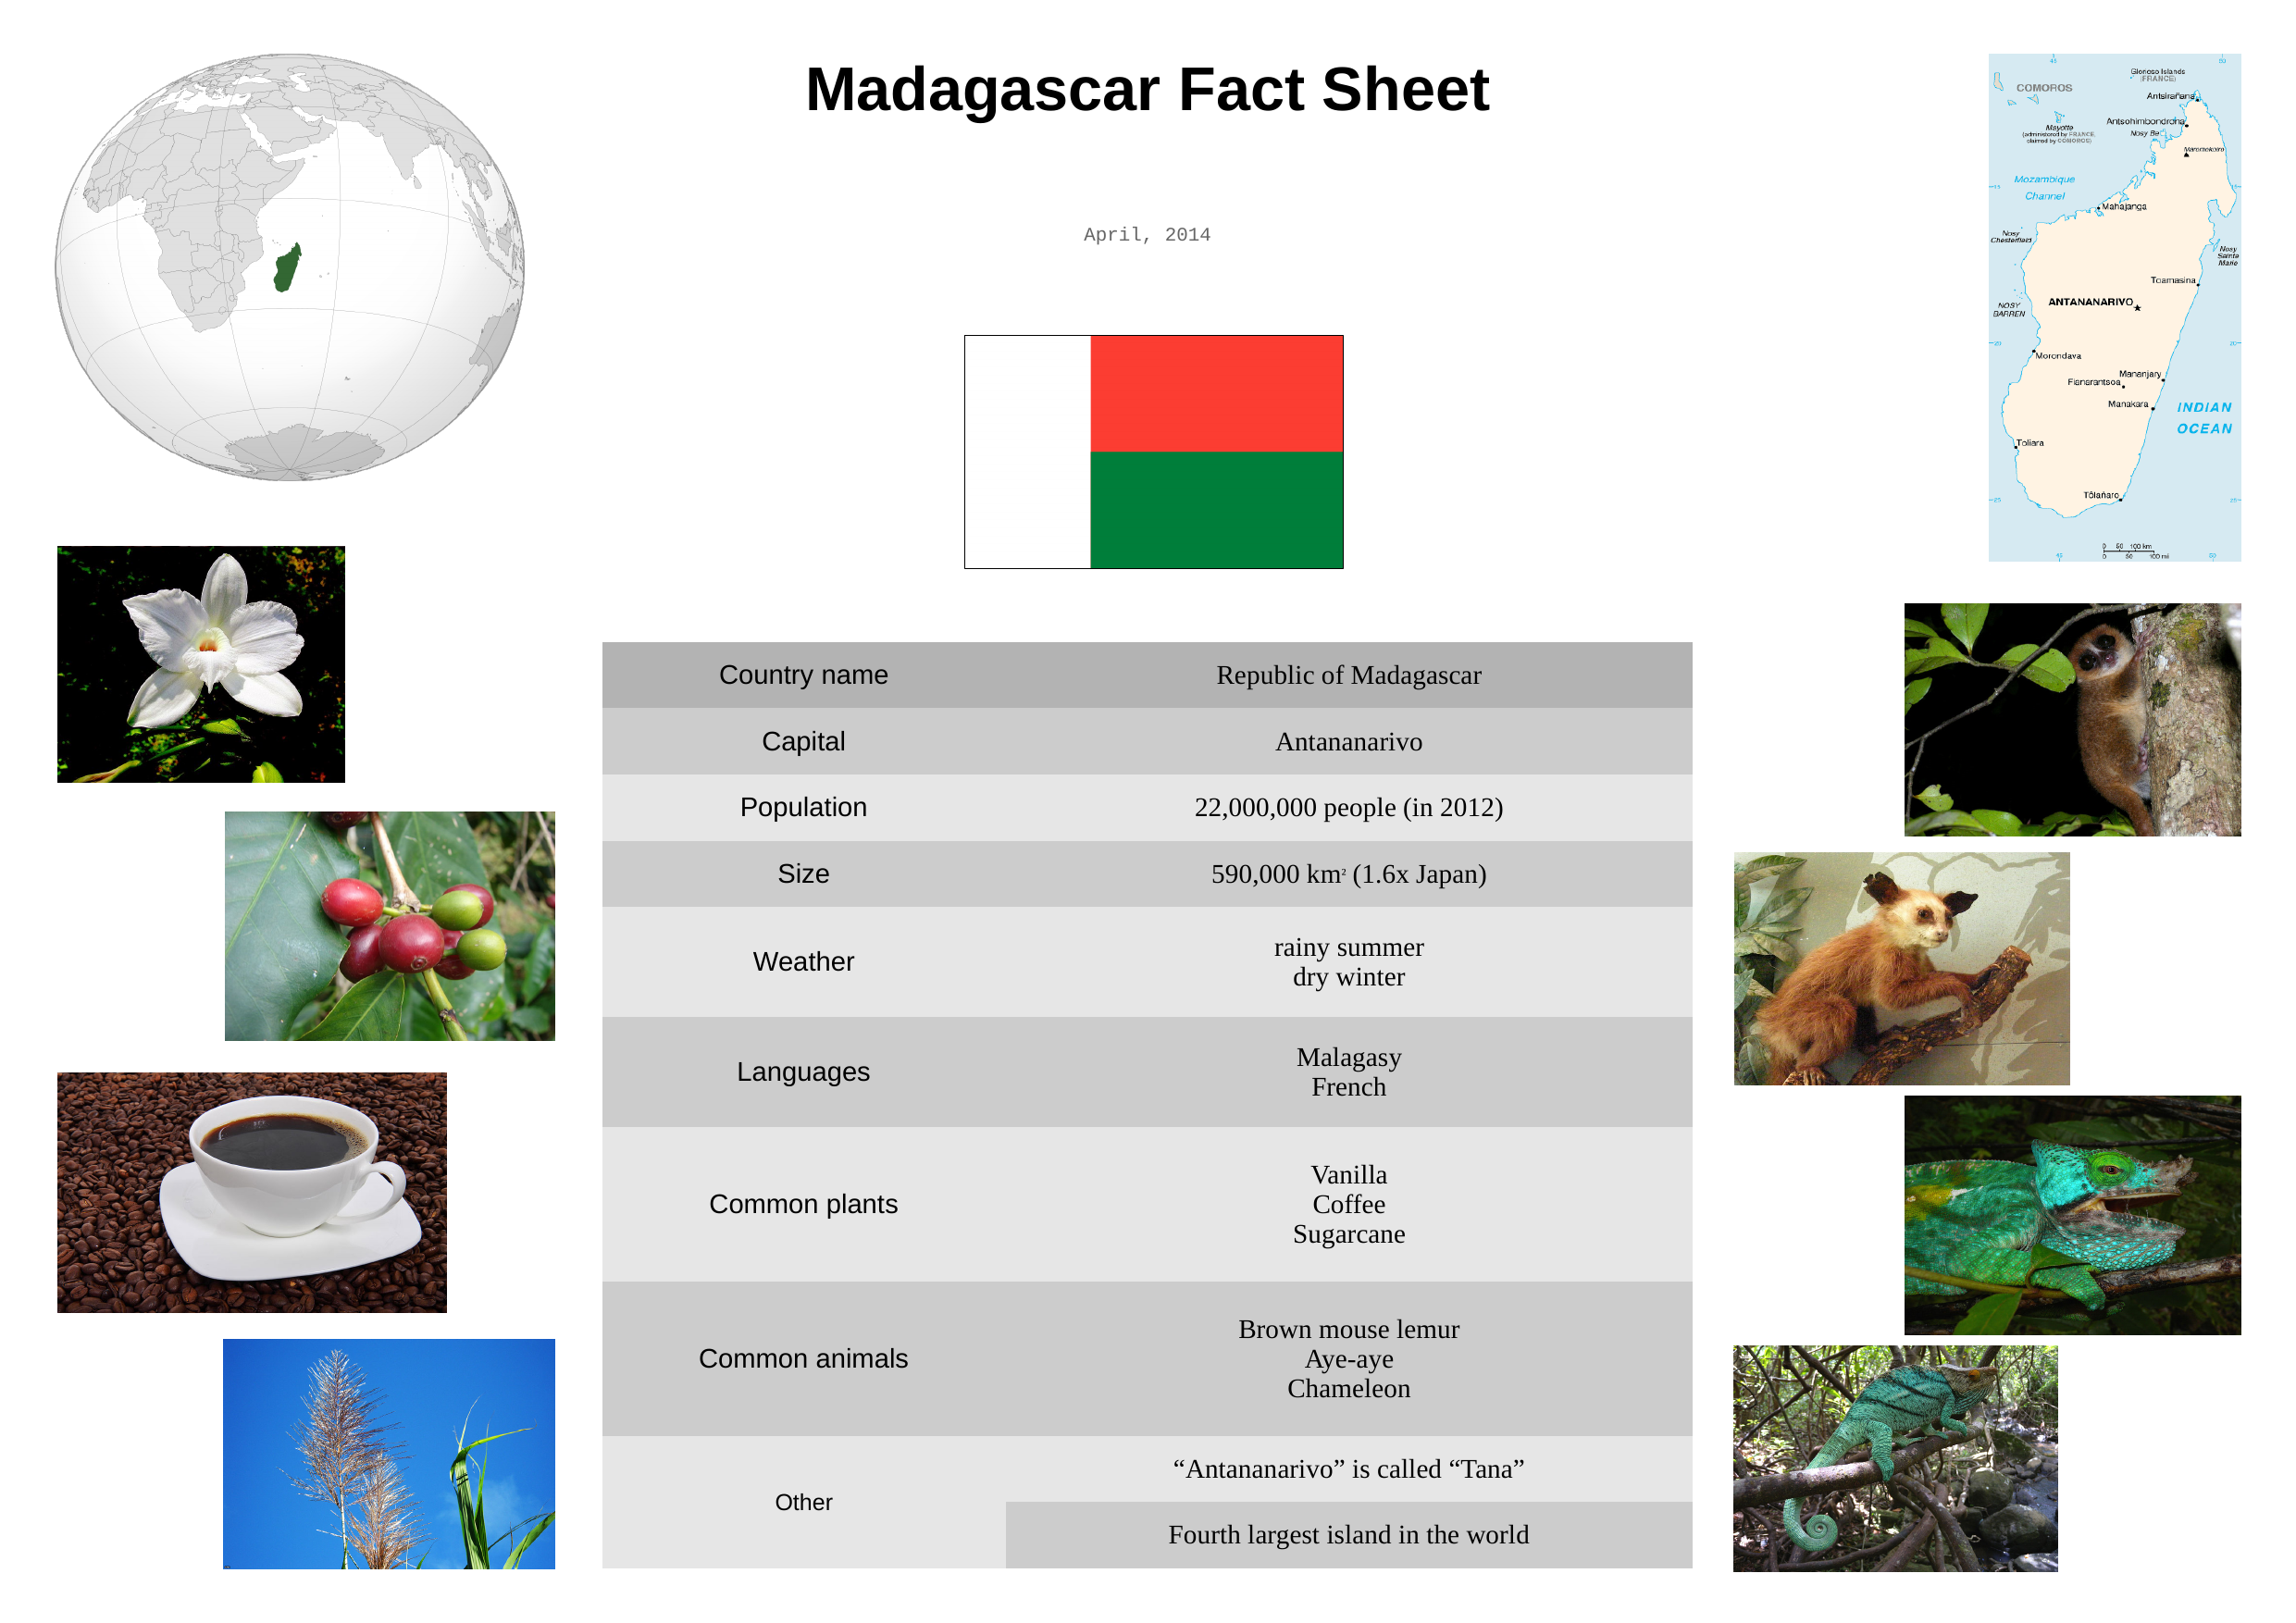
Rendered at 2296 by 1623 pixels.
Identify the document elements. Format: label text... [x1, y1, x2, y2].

table_header Republic of Madagascar [1006, 642, 1693, 708]
picture [57, 1072, 447, 1313]
picture [57, 546, 345, 784]
picture [225, 812, 555, 1041]
table_cell Capital [602, 708, 1006, 774]
picture [1989, 54, 2241, 562]
picture [1905, 1096, 2241, 1335]
picture [964, 335, 1343, 568]
table_cell Languages [602, 1017, 1006, 1127]
table_cell Brown mouse lemur Aye-aye Chameleon [1006, 1282, 1693, 1436]
table_cell Malagasy French [1006, 1017, 1693, 1127]
table_cell Population [602, 774, 1006, 841]
table_cell Size [602, 841, 1006, 907]
table_cell Weather [602, 907, 1006, 1017]
picture [1905, 603, 2241, 836]
table_cell 22,000,000 people (in 2012) [1006, 774, 1693, 841]
table_cell 590,000 km² (1.6x Japan) [1006, 841, 1693, 907]
text_box April, 2014 [1070, 206, 1225, 246]
table_cell rainy summer dry winter [1006, 907, 1693, 1017]
table_cell Antananarivo [1006, 708, 1693, 774]
picture [1734, 852, 2070, 1085]
title Madagascar Fact Sheet [803, 55, 1492, 124]
table_header Country name [602, 642, 1006, 708]
picture [223, 1339, 555, 1569]
table_cell Common plants [602, 1127, 1006, 1282]
table_cell “Antananarivo” is called “Tana” [1006, 1436, 1693, 1502]
picture [1733, 1345, 2058, 1572]
table_cell Fourth largest island in the world [1006, 1502, 1693, 1568]
picture [55, 54, 525, 481]
table_cell Vanilla Coffee Sugarcane [1006, 1127, 1693, 1282]
table_cell Common animals [602, 1282, 1006, 1436]
table_cell Other [602, 1436, 1006, 1568]
